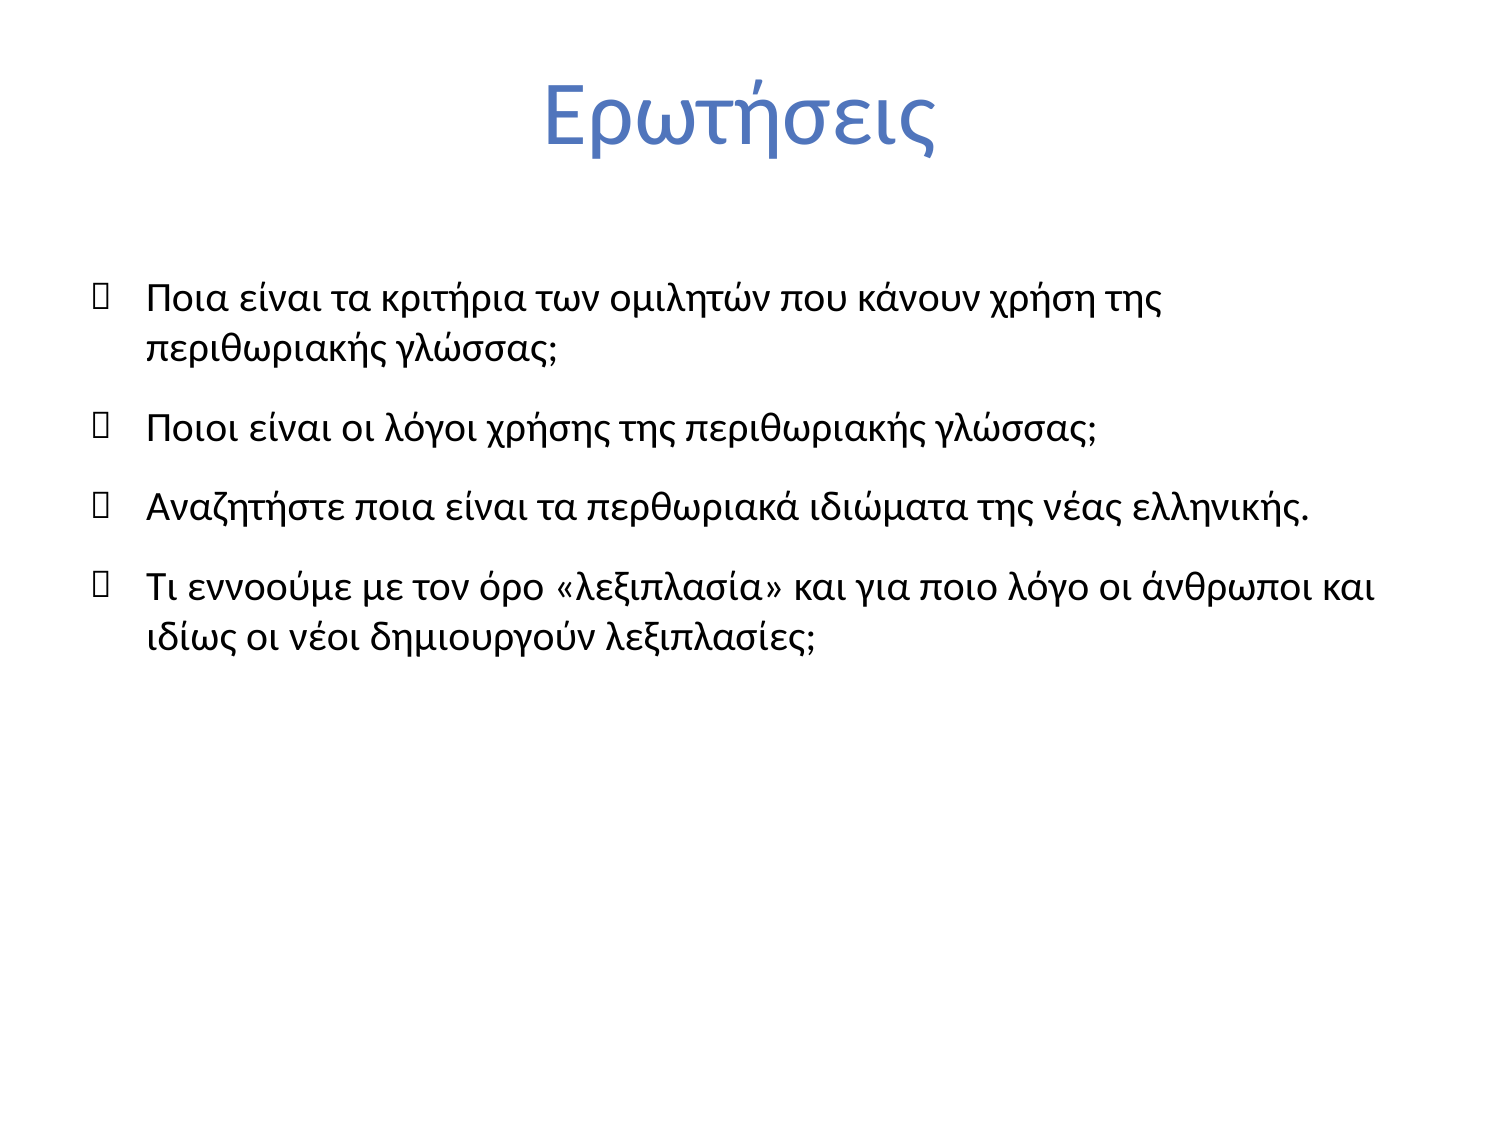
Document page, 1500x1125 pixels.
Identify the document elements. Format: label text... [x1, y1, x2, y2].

list Ποια είναι τα κριτήρια των ομιλητών που κάνουν χρήση της περιθωριακής γλώσσας; Ποιοι είναι οι λόγοι χρήσης της περιθωριακής γλώσσας; Αναζητήστε ποια είναι τα περθωριακά ιδιώματα της νέας ελληνικής. Τι εννοούμε με τον όρο «λεξιπλασία» και για ποιο λόγο οι άνθρωποι και ιδίως οι νέοι δημιουργούν λεξιπλασίες; [75, 262, 1425, 1005]
title Ερωτήσεις [75, 45, 1425, 233]
